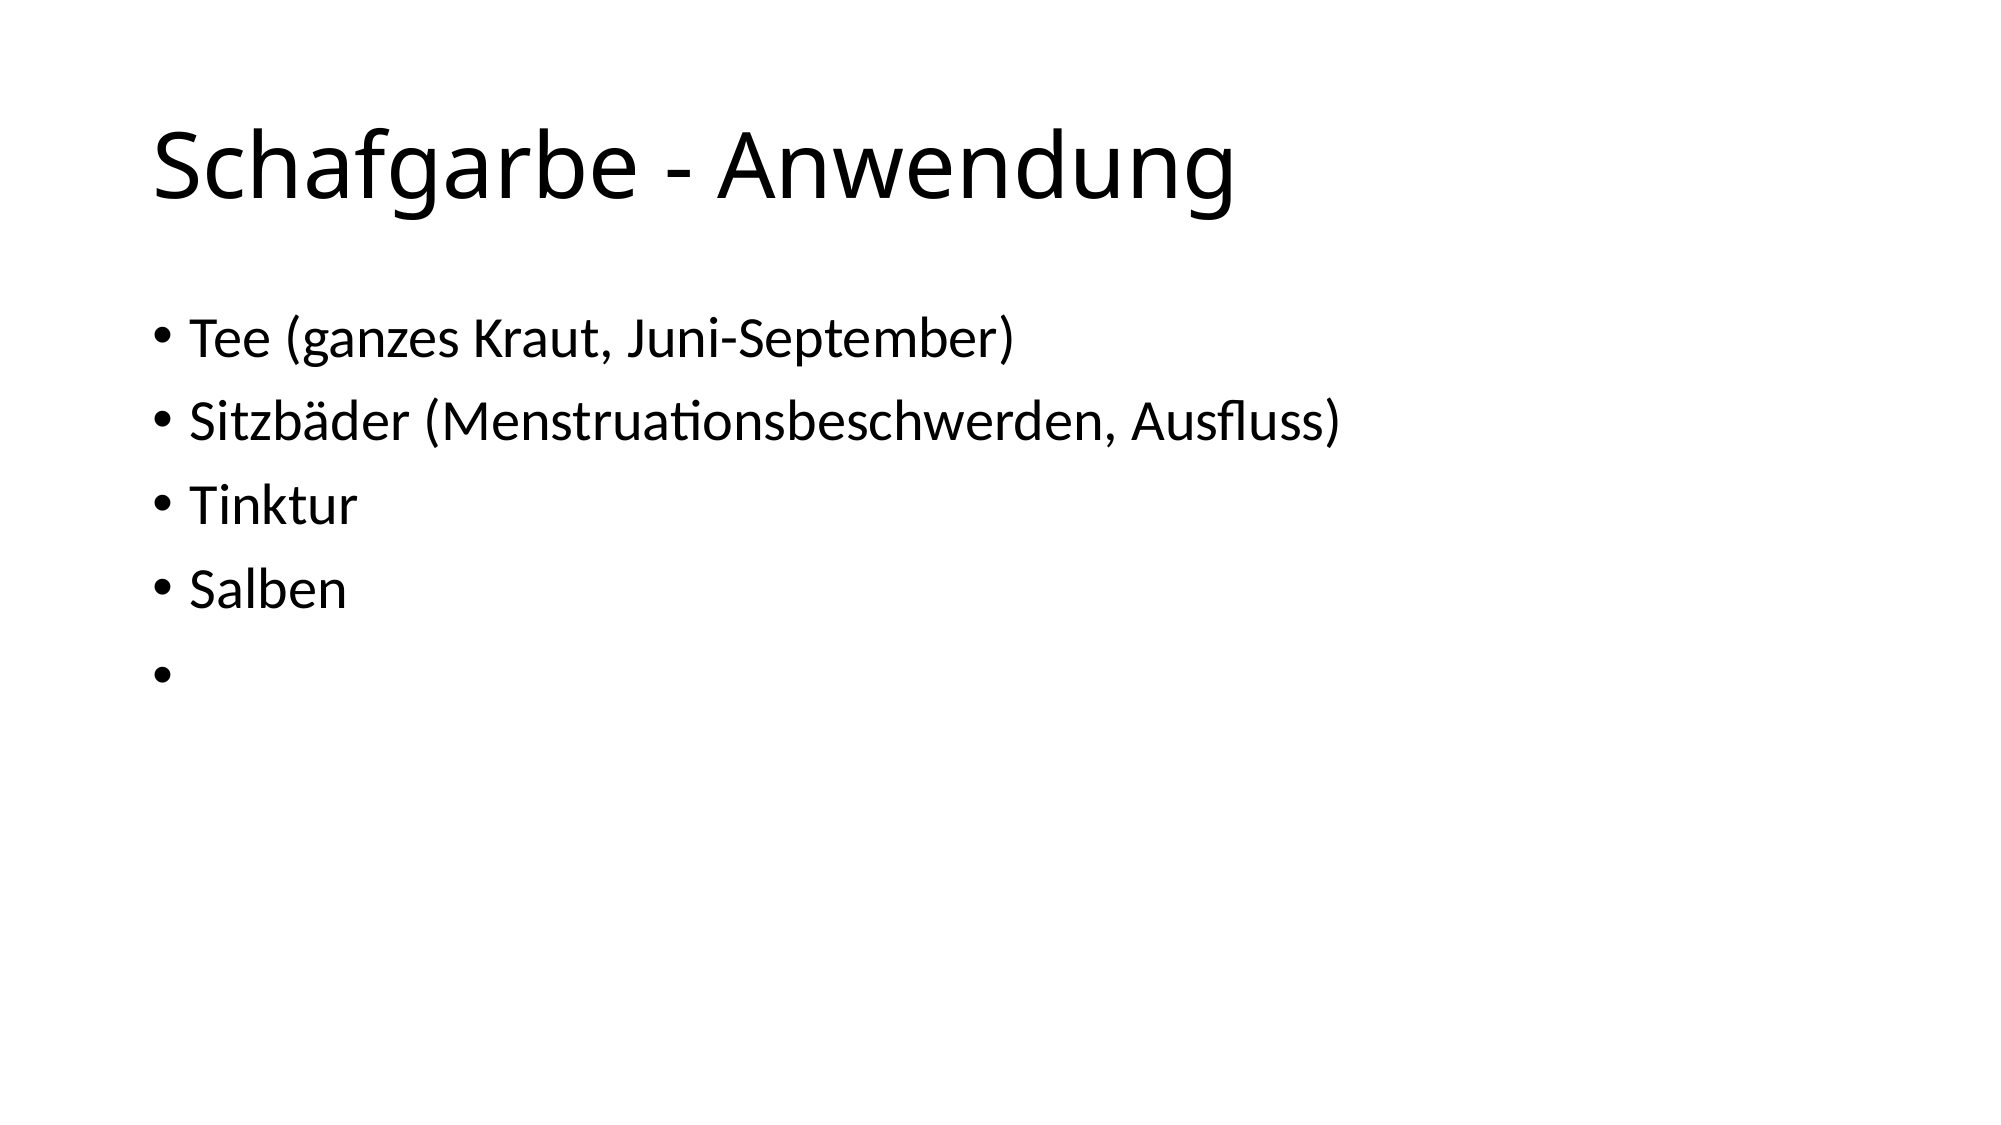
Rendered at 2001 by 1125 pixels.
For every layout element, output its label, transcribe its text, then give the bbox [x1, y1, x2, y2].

title Schafgarbe - Anwendung [137, 59, 1863, 278]
list Tee (ganzes Kraut, Juni-September) Sitzbäder (Menstruationsbeschwerden, Ausfluss) Tinktur Salben [137, 299, 1863, 1014]
